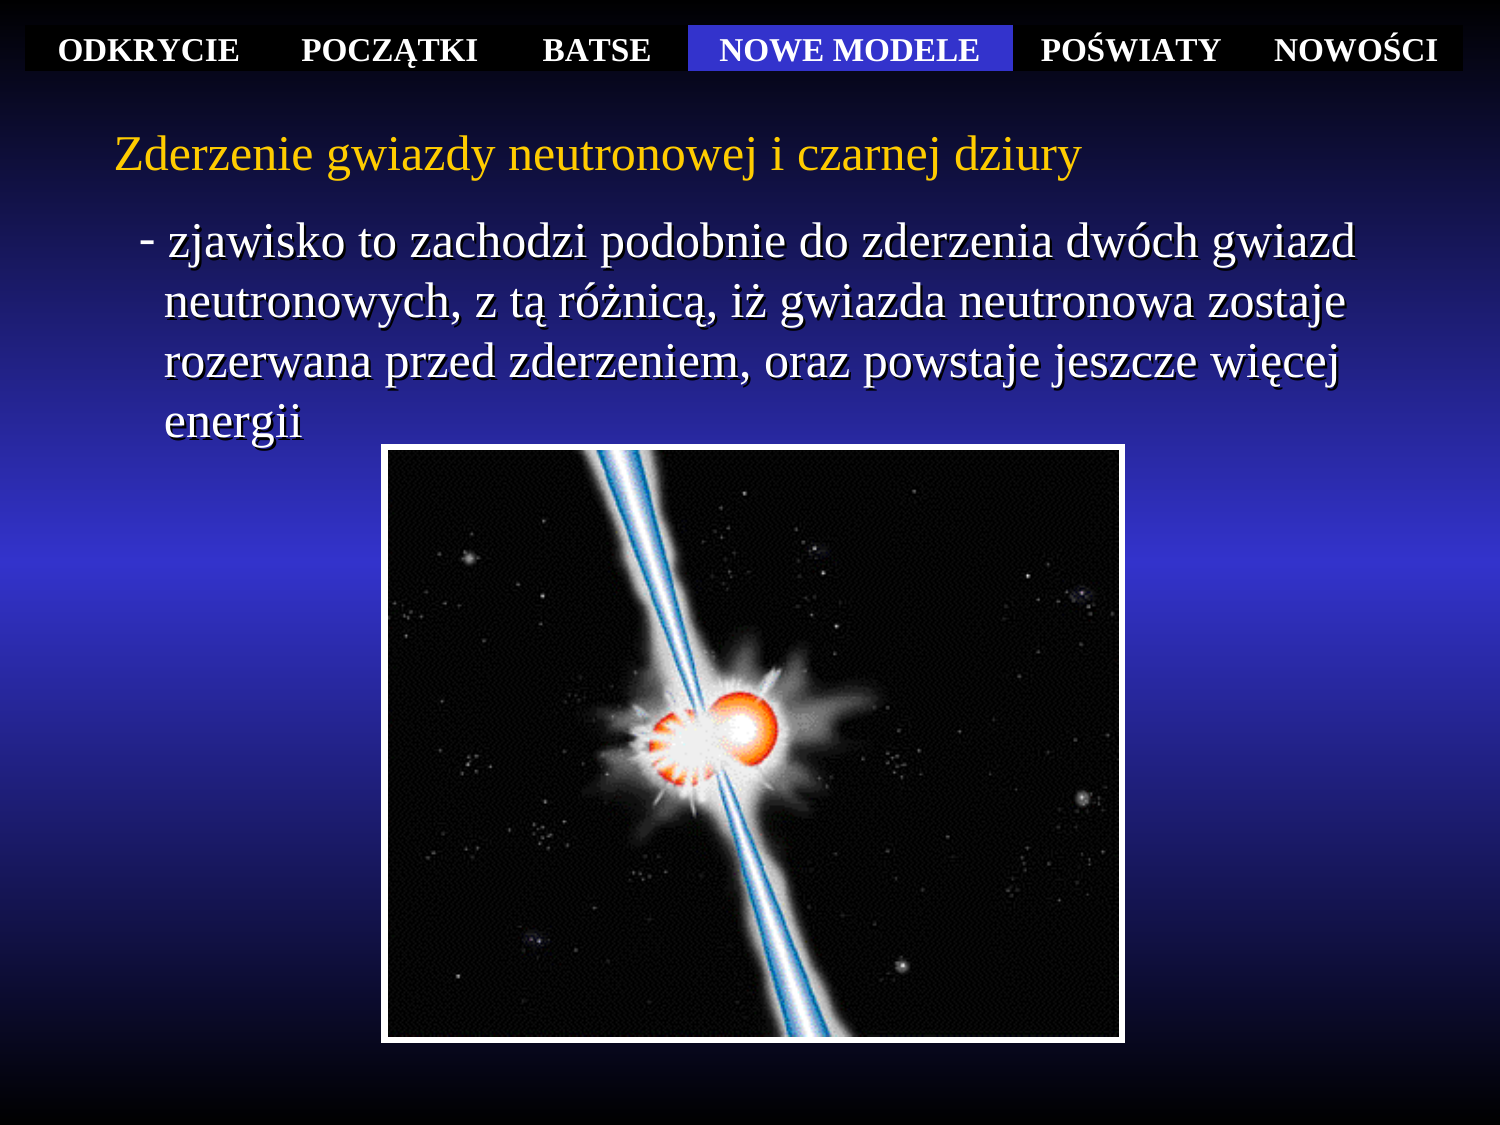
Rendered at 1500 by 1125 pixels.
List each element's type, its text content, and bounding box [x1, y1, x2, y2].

table_header NOWE MODELE [688, 25, 1013, 71]
table_header ODKRYCIE [25, 25, 273, 71]
table_header POŚWIATY [1013, 25, 1250, 71]
table_header NOWOŚCI [1250, 25, 1463, 71]
table_header POCZĄTKI [273, 25, 507, 71]
table_header BATSE [507, 25, 688, 71]
text_box zjawisko to zachodzi podobnie do zderzenia dwóch gwiazd neutronowych, z tą różnicą, iż gwiazda neutronowa zostaje rozerwana przed zderzeniem, oraz powstaje jeszcze więcej energii [124, 199, 1372, 456]
picture [387, 456, 1119, 1038]
text_box Zderzenie gwiazdy neutronowej i czarnej dziury [98, 112, 1098, 188]
